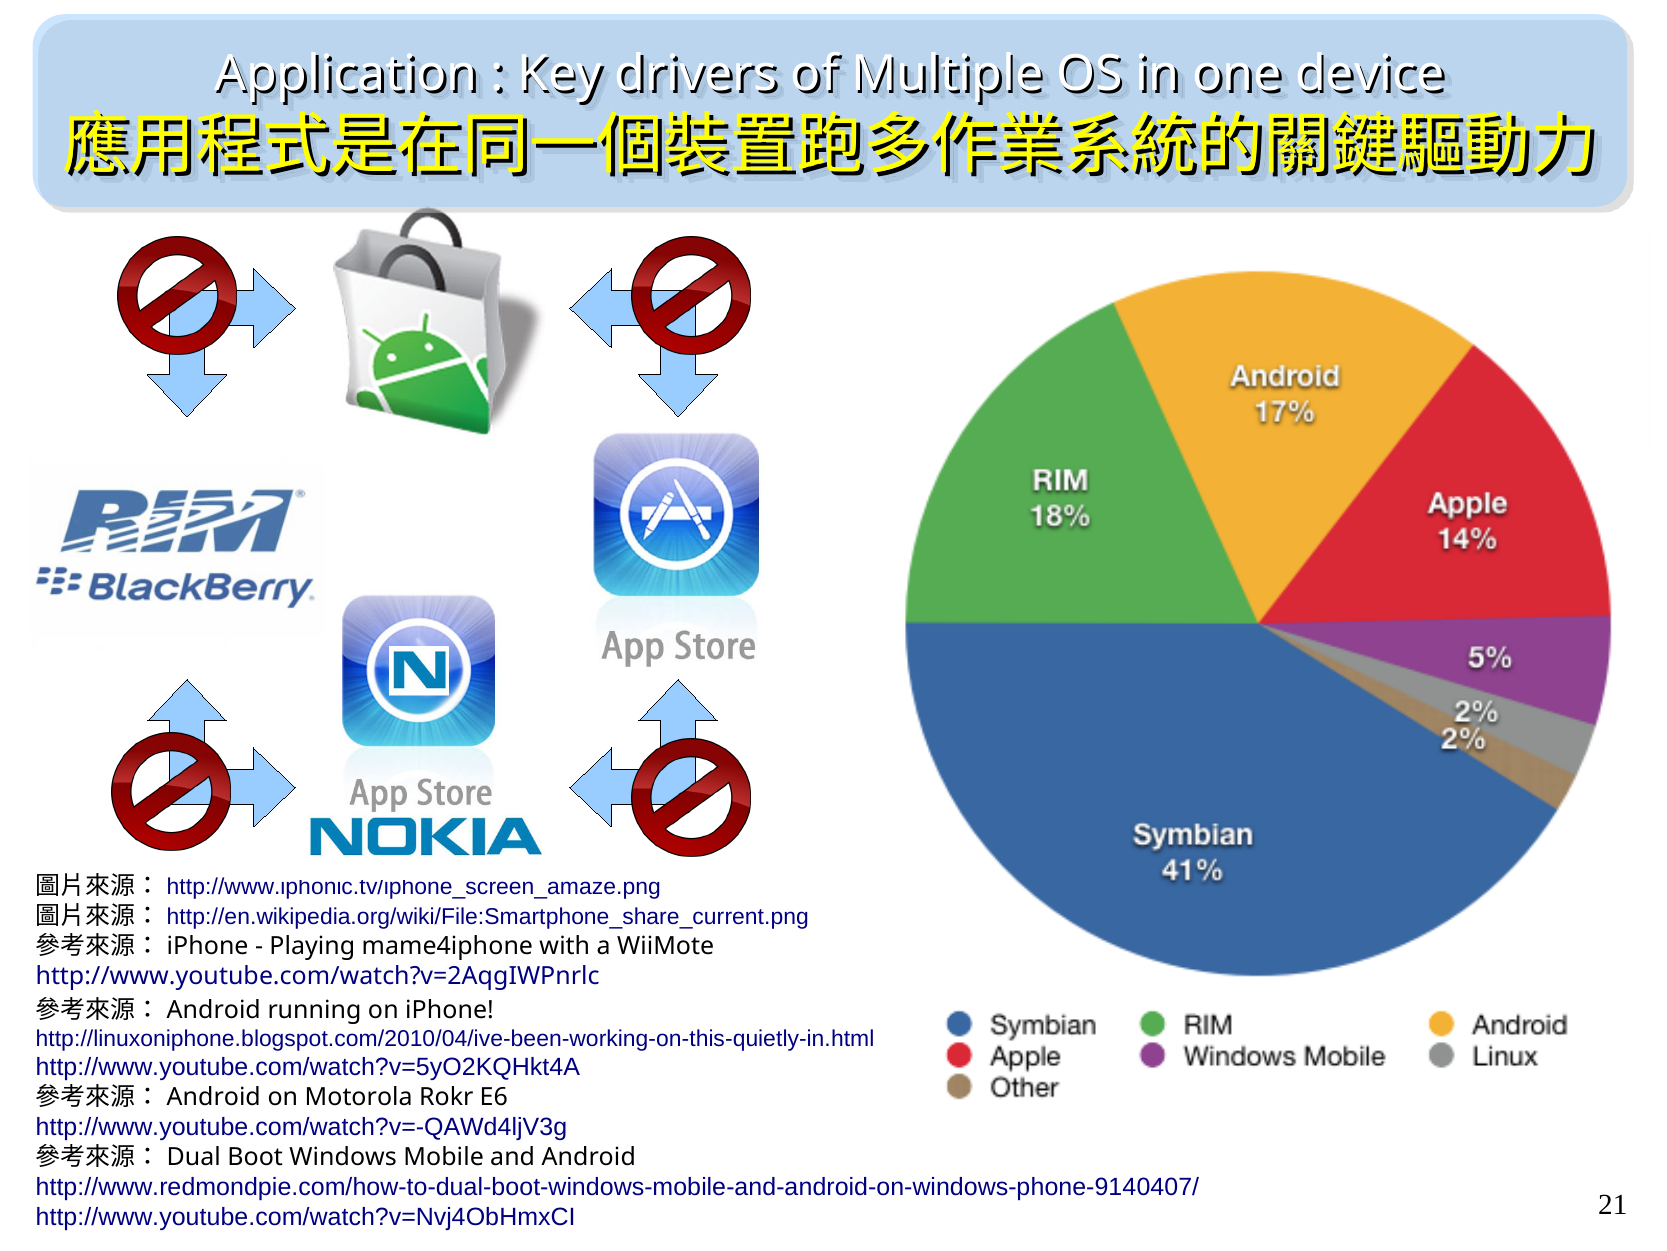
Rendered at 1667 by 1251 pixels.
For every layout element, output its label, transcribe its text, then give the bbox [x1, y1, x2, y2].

picture [29, 207, 781, 880]
picture [631, 236, 751, 355]
picture [117, 236, 237, 355]
text_box [147, 679, 227, 732]
text_box [569, 747, 631, 827]
picture [879, 226, 1651, 1164]
text_box Application : Key drivers of Multiple OS in one device 應用程式是在同一個裝置跑多作業系統的關鍵驅動力 [32, 14, 1628, 207]
text_box [237, 268, 296, 348]
text_box [147, 355, 227, 417]
text_box 圖片來源：http://www.iphonic.tv/iphone_screen_amaze.png 圖片來源：http://en.wikipedia.org/wiki/File:Smartphone_share_current.png 參考來源：iPhone - Playing mame4iphone with a WiiMote http://www.youtube.com/watch?v=2AqgIWPnrlc 參考來源：Android running on iPhone! http://linuxoniphone.blogspot.com/2010/04/ive-been-working-on-this-quietly-in.html http://www.youtube.com/watch?v=5yO2KQHkt4A 參考來源：Android on Motorola Rokr E6 http://www.youtube.com/watch?v=-QAWd4ljV3g 參考來源：Dual Boot Windows Mobile and Android http://www.redmondpie.com/how-to-dual-boot-windows-mobile-and-android-on-windows-phone-9140407/ http://www.youtube.com/watch?v=Nvj4ObHmxCI [20, 862, 1524, 1234]
text_box [638, 355, 718, 417]
text_box [569, 268, 631, 348]
text_box [638, 679, 718, 738]
picture [631, 738, 751, 857]
text_box [231, 747, 296, 827]
picture [111, 732, 231, 851]
